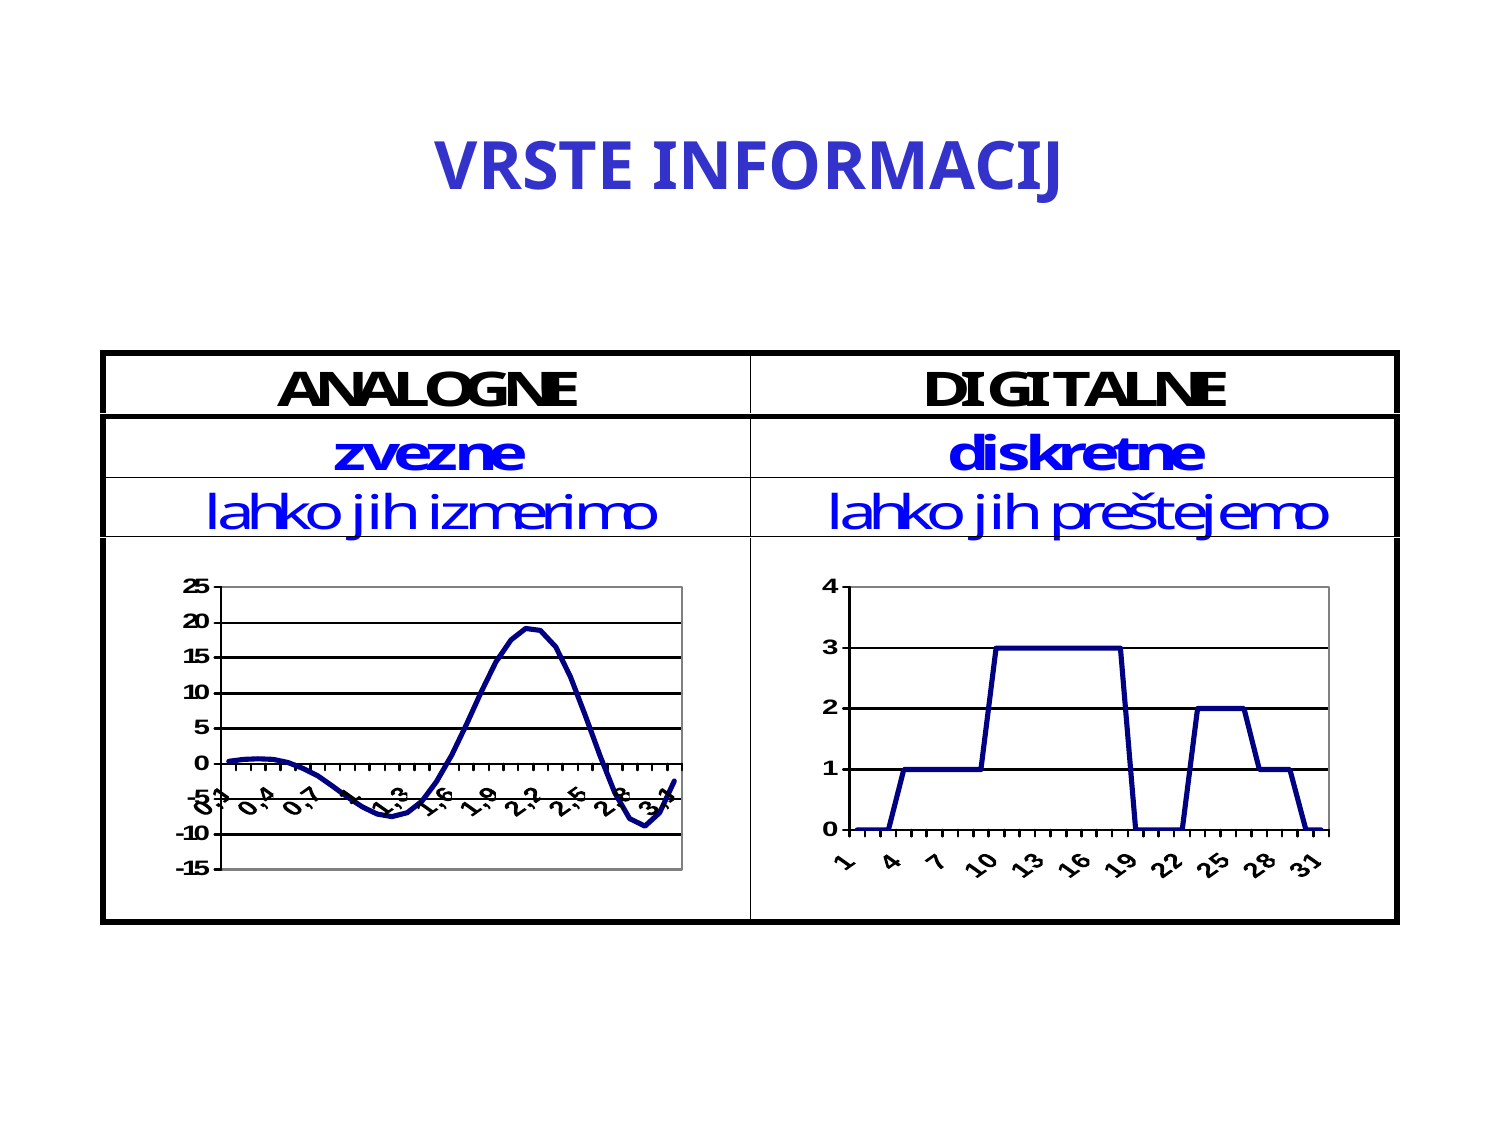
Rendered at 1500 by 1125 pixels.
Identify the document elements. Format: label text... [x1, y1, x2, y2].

picture [99, 350, 1400, 965]
title VRSTE INFORMACIJ [112, 75, 1388, 250]
